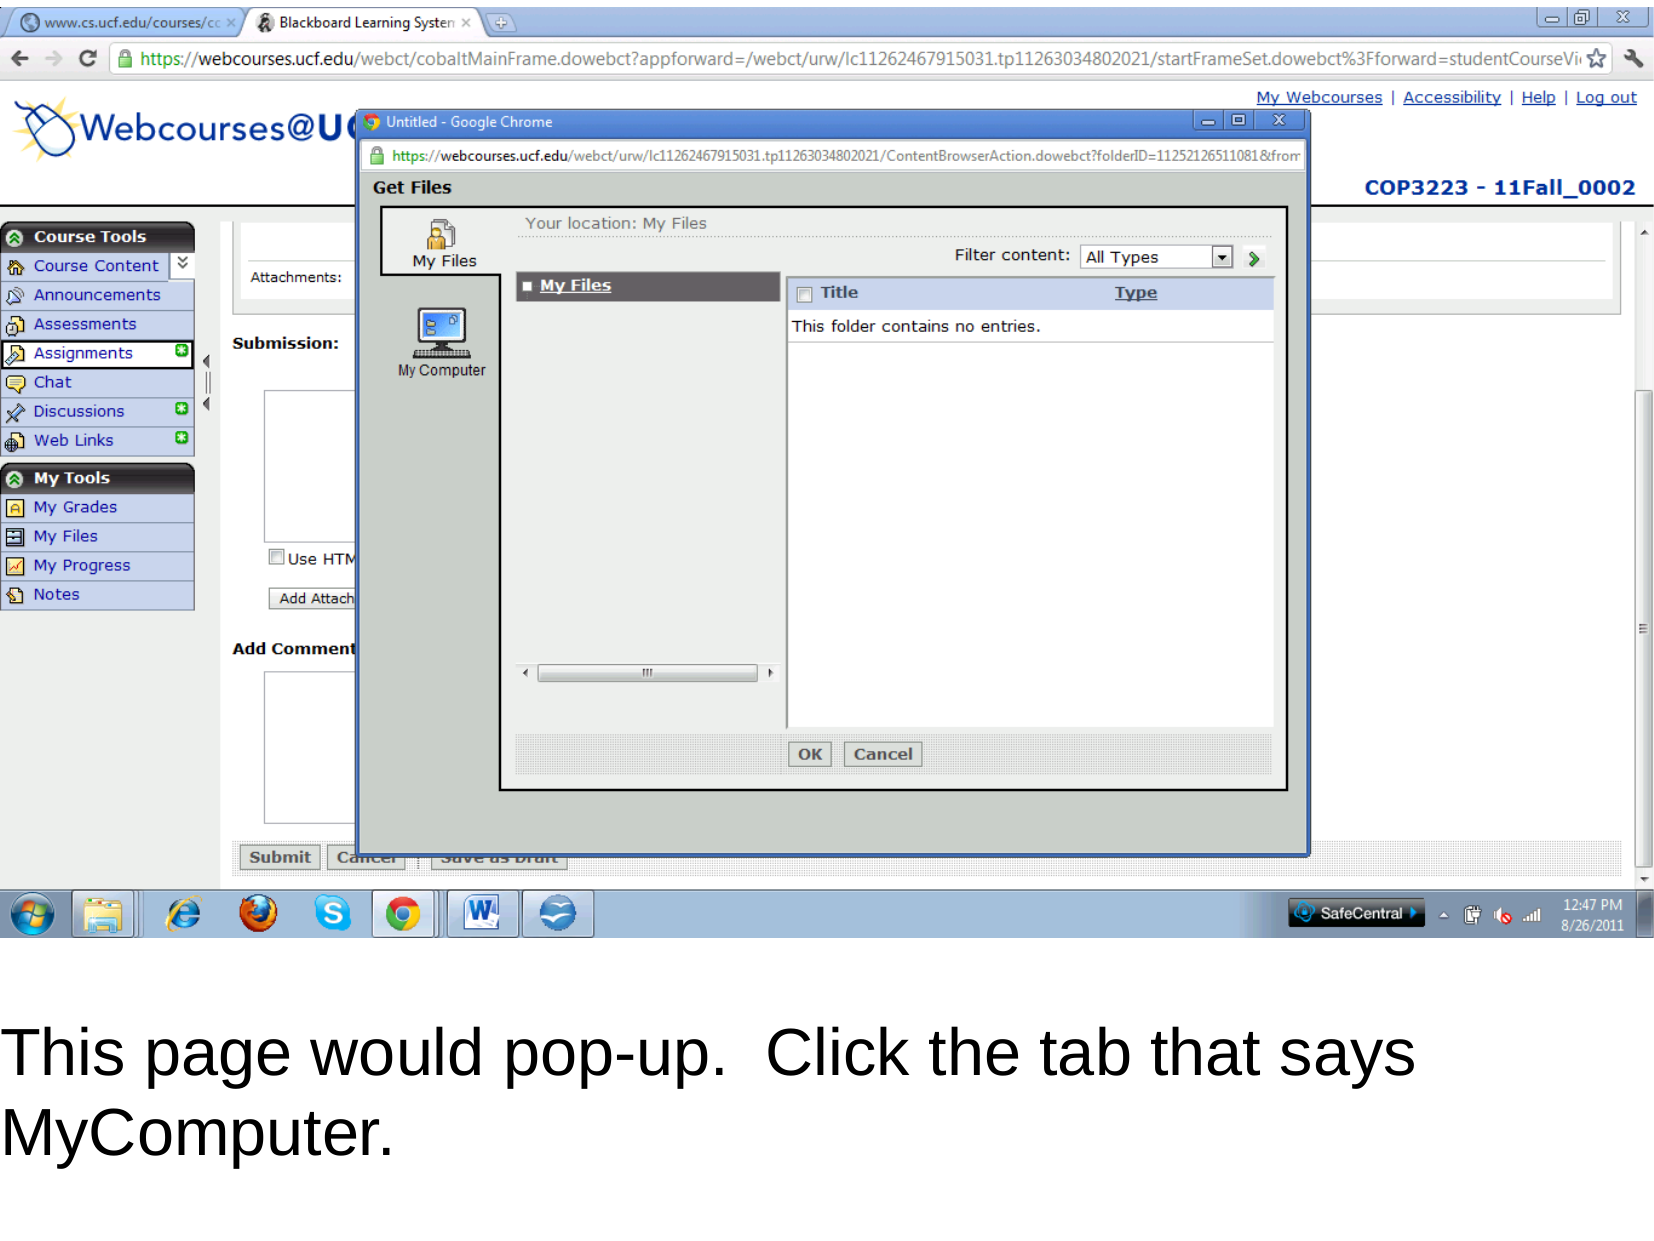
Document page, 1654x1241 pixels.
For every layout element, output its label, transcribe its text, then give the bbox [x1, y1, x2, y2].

picture [0, 7, 1654, 938]
text_box This page would pop-up. Click the tab that says MyComputer. [0, 937, 1651, 1241]
